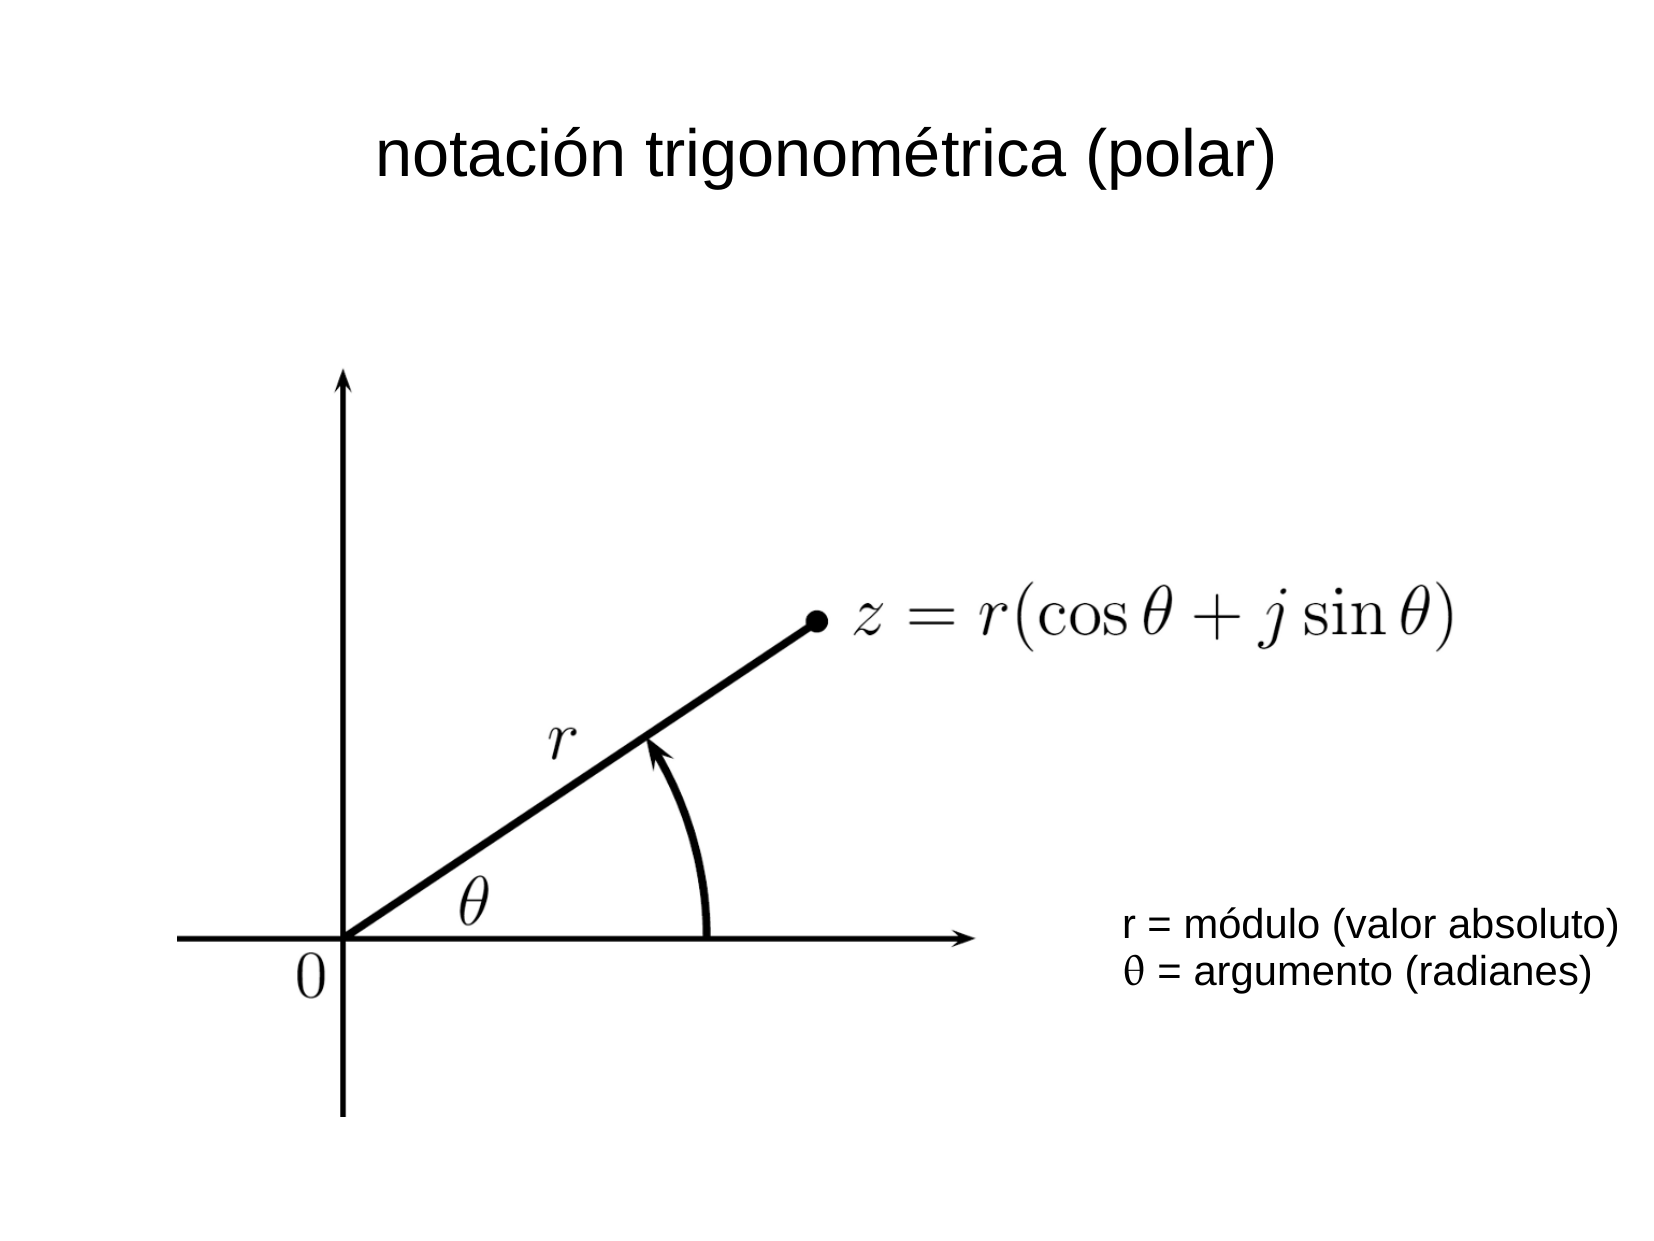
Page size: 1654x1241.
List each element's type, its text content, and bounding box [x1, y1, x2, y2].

picture [177, 360, 1477, 1117]
text_box r = módulo (valor absoluto)  = argumento (radianes) [1122, 856, 1625, 1041]
title notación trigonométrica (polar) [82, 56, 1571, 250]
